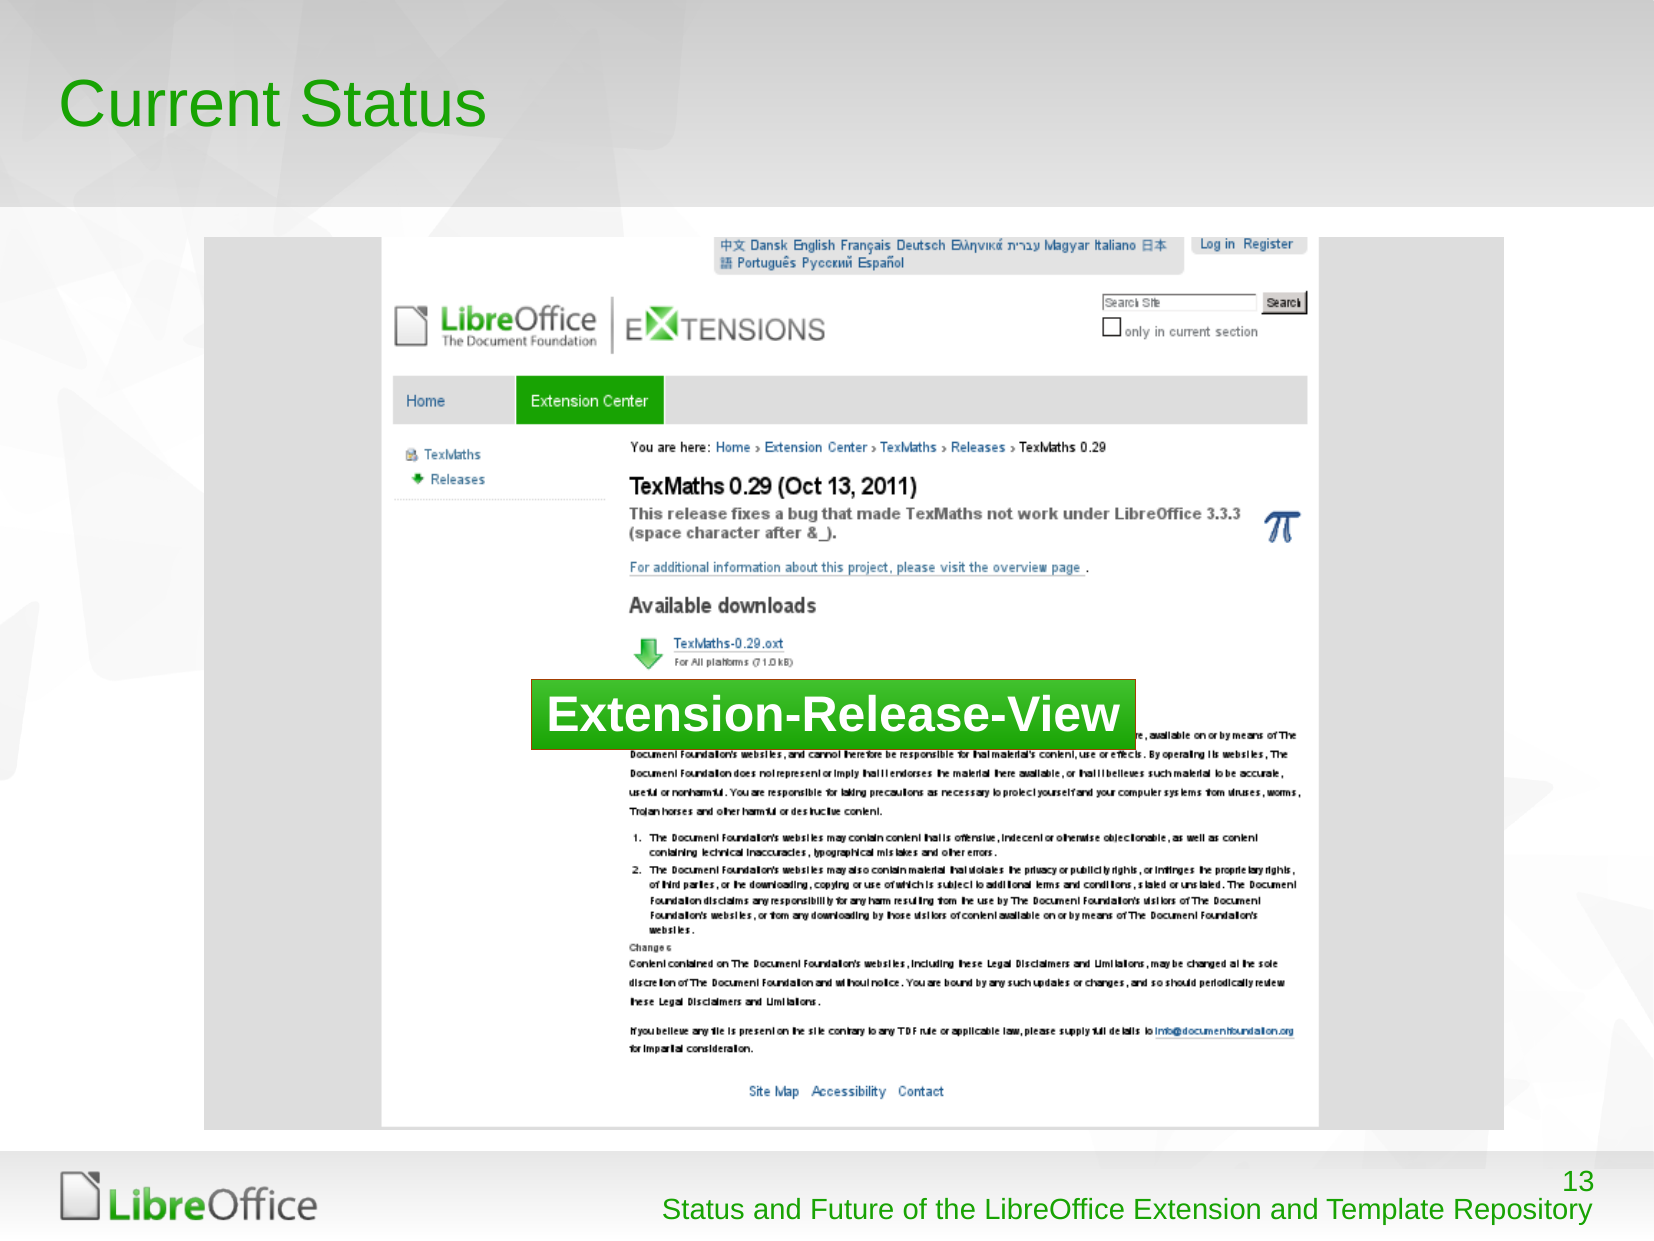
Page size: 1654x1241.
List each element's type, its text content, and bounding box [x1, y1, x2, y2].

picture [41, 1152, 337, 1240]
title Current Status [59, 29, 1595, 178]
text_box Extension-Release-View [531, 679, 1136, 750]
picture [0, 0, 1654, 1169]
